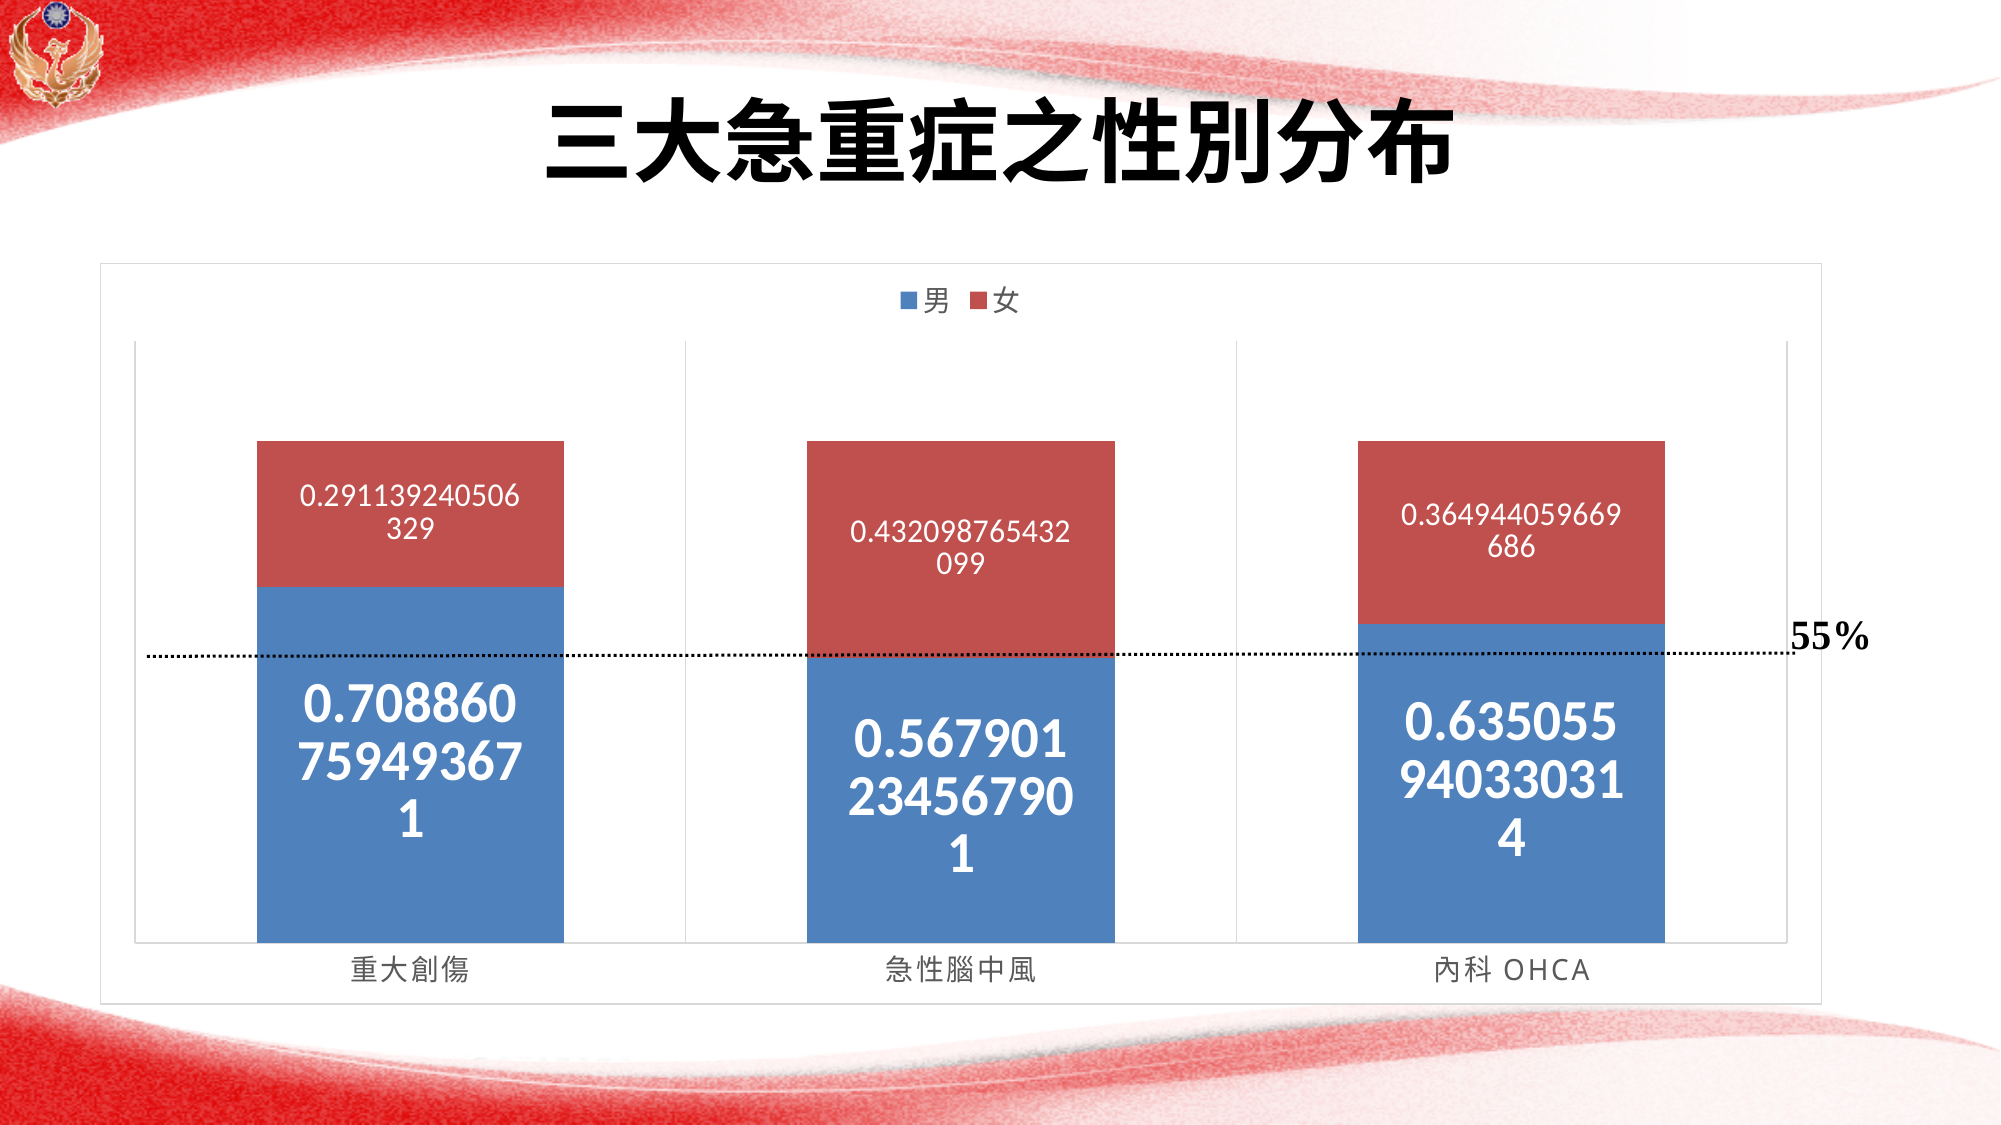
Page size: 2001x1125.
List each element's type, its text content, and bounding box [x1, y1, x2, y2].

picture [0, 0, 2001, 1125]
title 三大急重症之性別分布 [99, 45, 1900, 233]
chart [99, 262, 1900, 1005]
